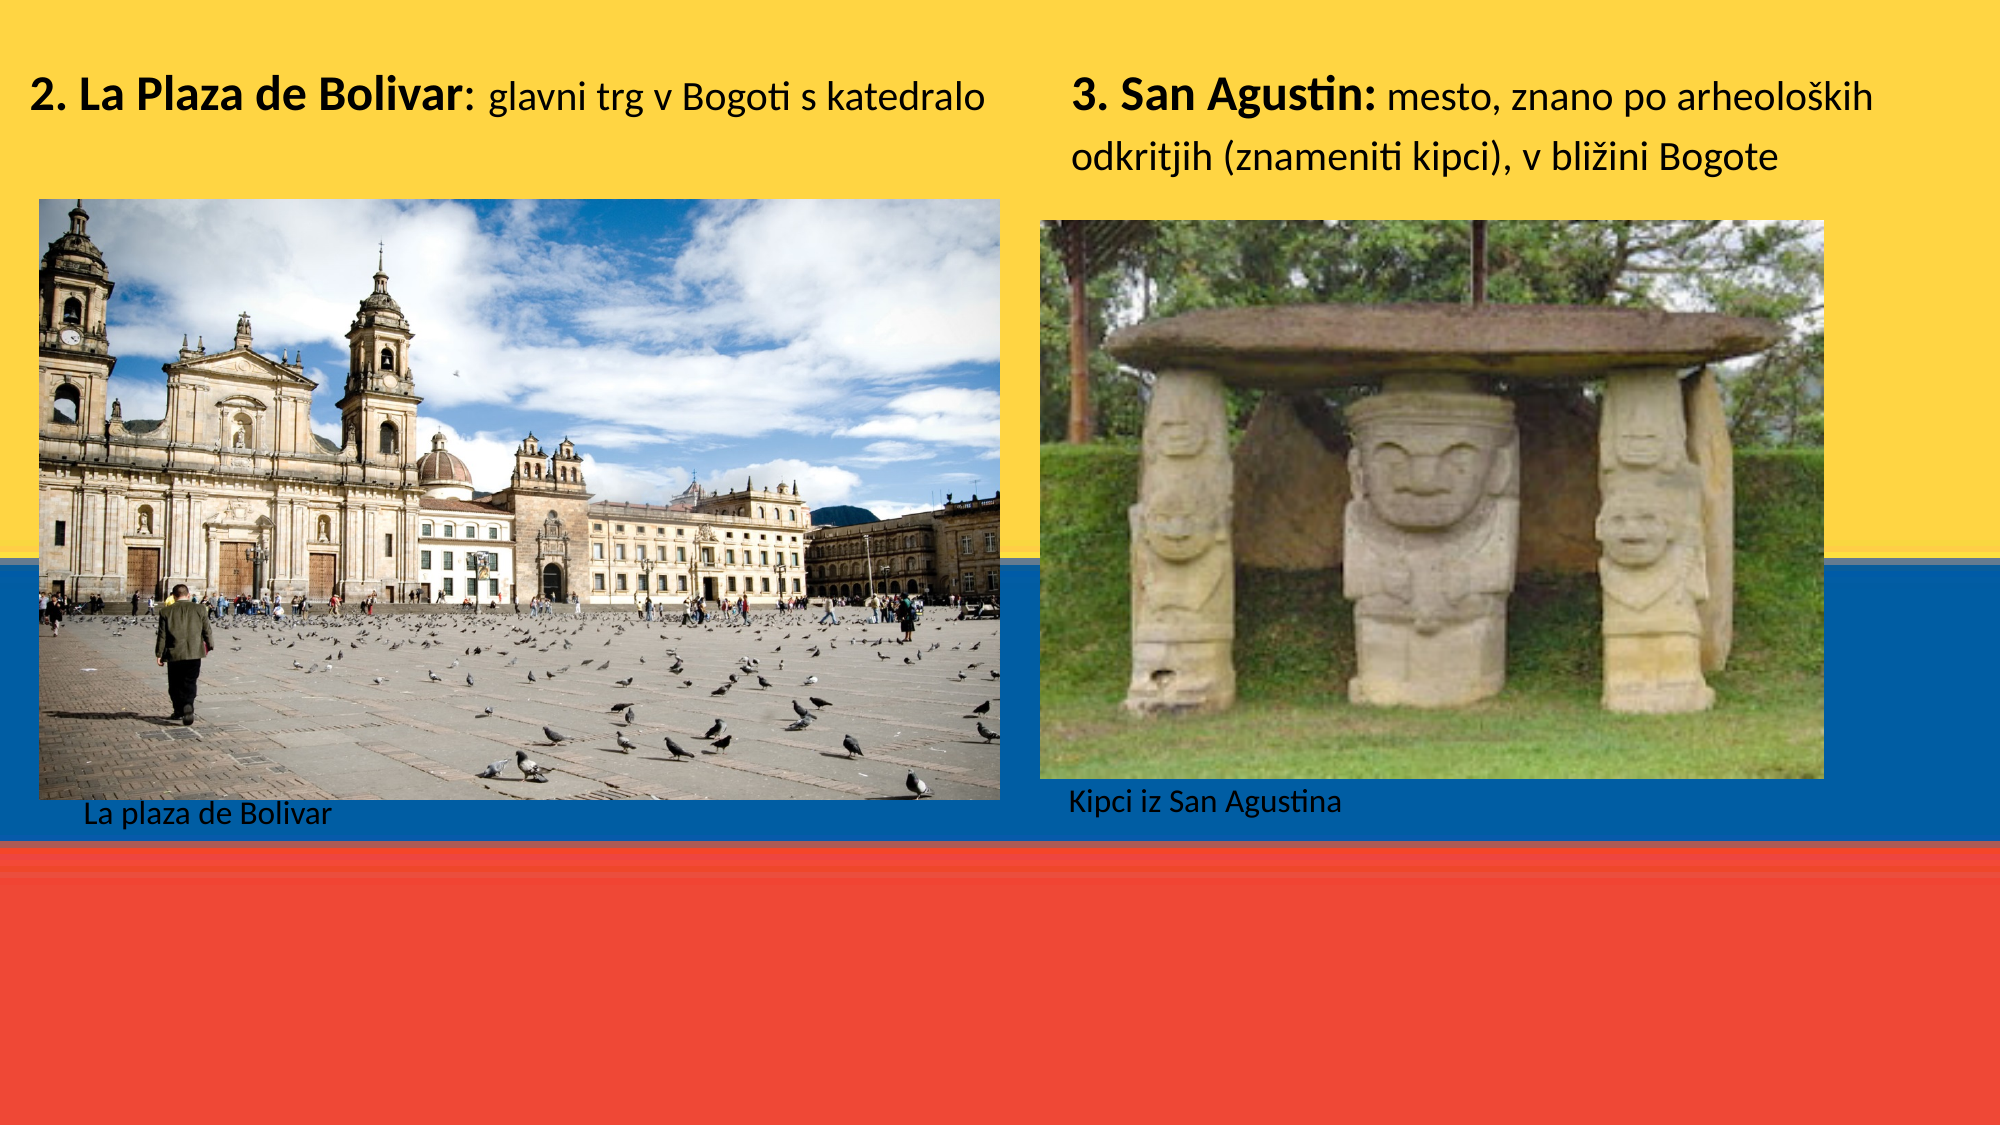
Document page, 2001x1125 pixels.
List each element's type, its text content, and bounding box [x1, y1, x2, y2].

text_box La plaza de Bolivar [69, 783, 972, 839]
text_box 2. La Plaza de Bolivar: glavni trg v Bogoti s katedralo [14, 52, 1056, 128]
text_box 3. San Agustin: mesto, znano po arheoloških odkritjih (znameniti kipci), v bližini Bogote [1056, 52, 1953, 188]
picture [0, 0, 2000, 1125]
text_box Kipci iz San Agustina [1054, 771, 1817, 827]
